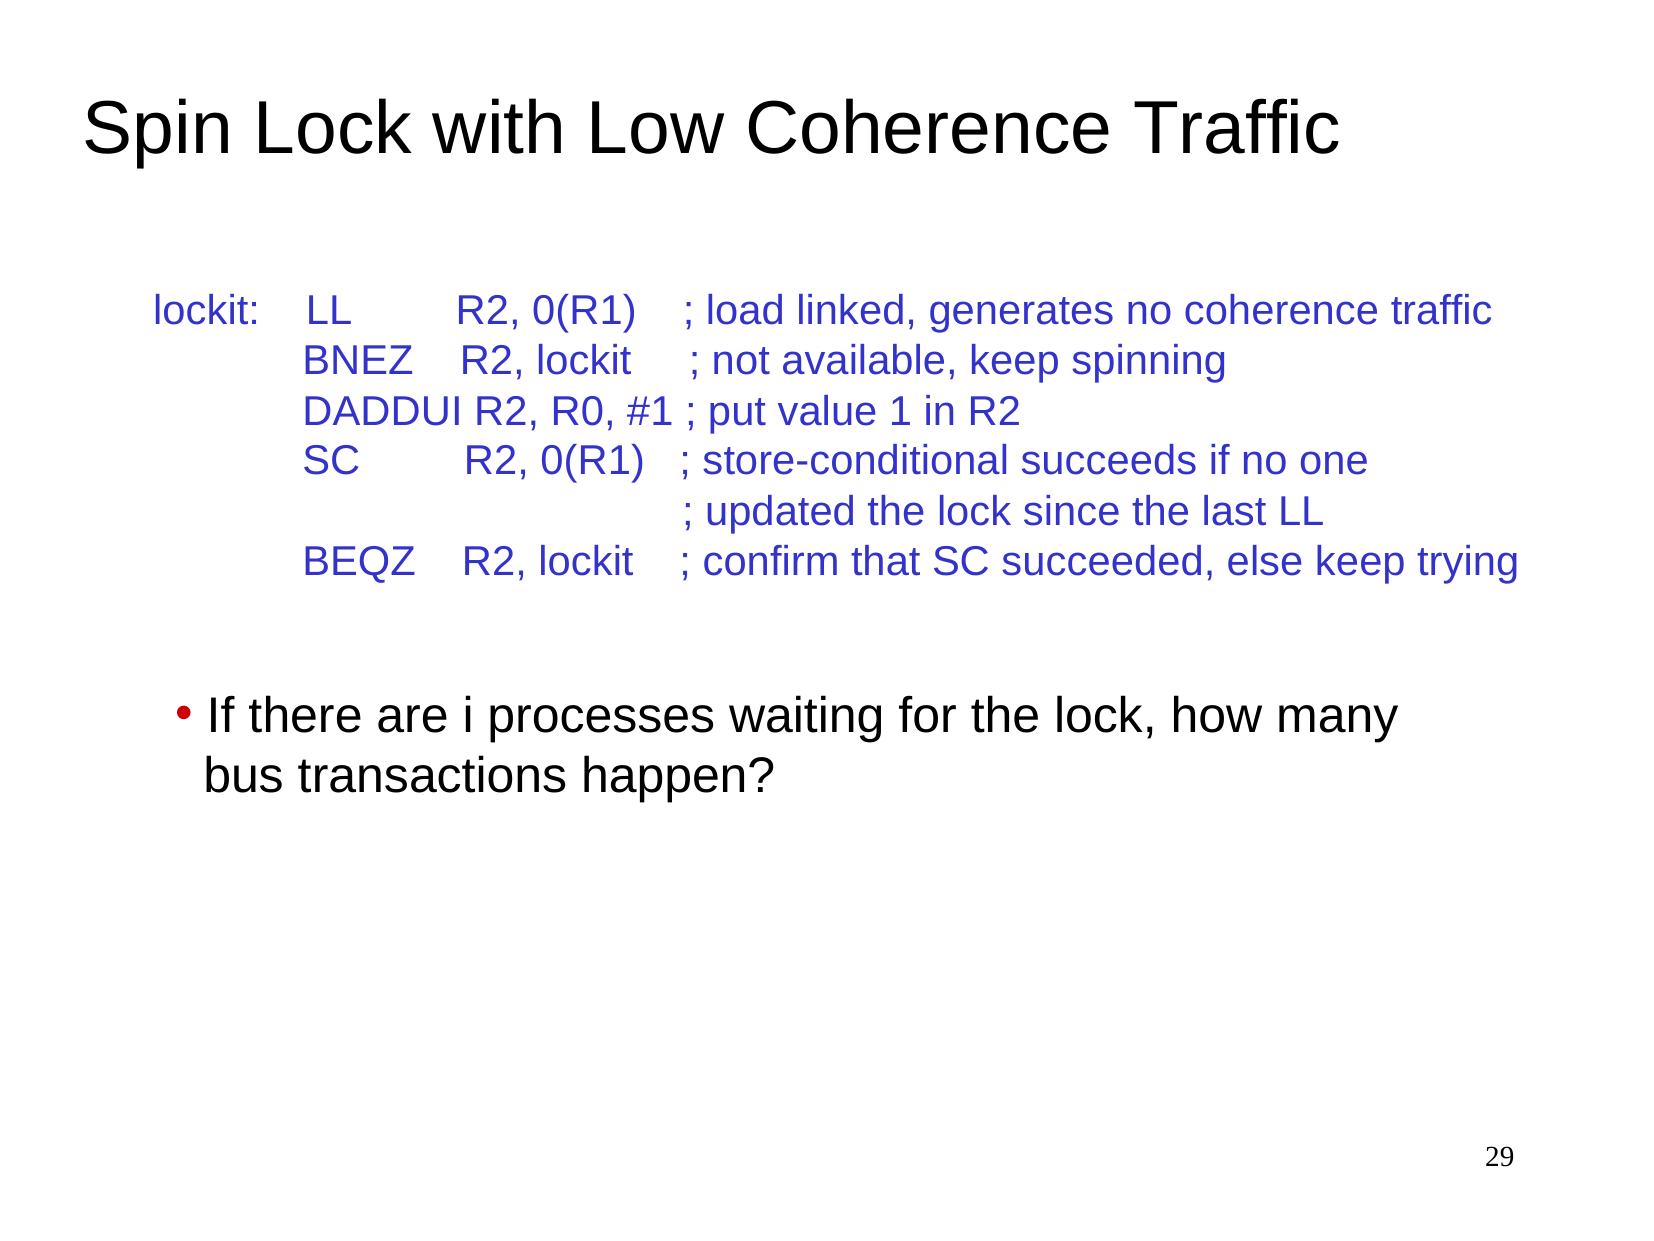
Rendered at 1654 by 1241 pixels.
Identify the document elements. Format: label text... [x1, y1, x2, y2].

text_box lockit: LL R2, 0(R1) ; load linked, generates no coherence traffic BNEZ R2, lockit ; not available, keep spinning DADDUI R2, R0, #1 ; put value 1 in R2 SC R2, 0(R1) ; store-conditional succeeds if no one ; updated the lock since the last LL BEQZ R2, lockit ; confirm that SC succeeded, else keep trying [138, 275, 1535, 592]
text_box <number> [1185, 1129, 1530, 1213]
text_box If there are i processes waiting for the lock, how many bus transactions happen? [160, 675, 1415, 811]
text_box Spin Lock with Low Coherence Traffic [67, 71, 1357, 177]
